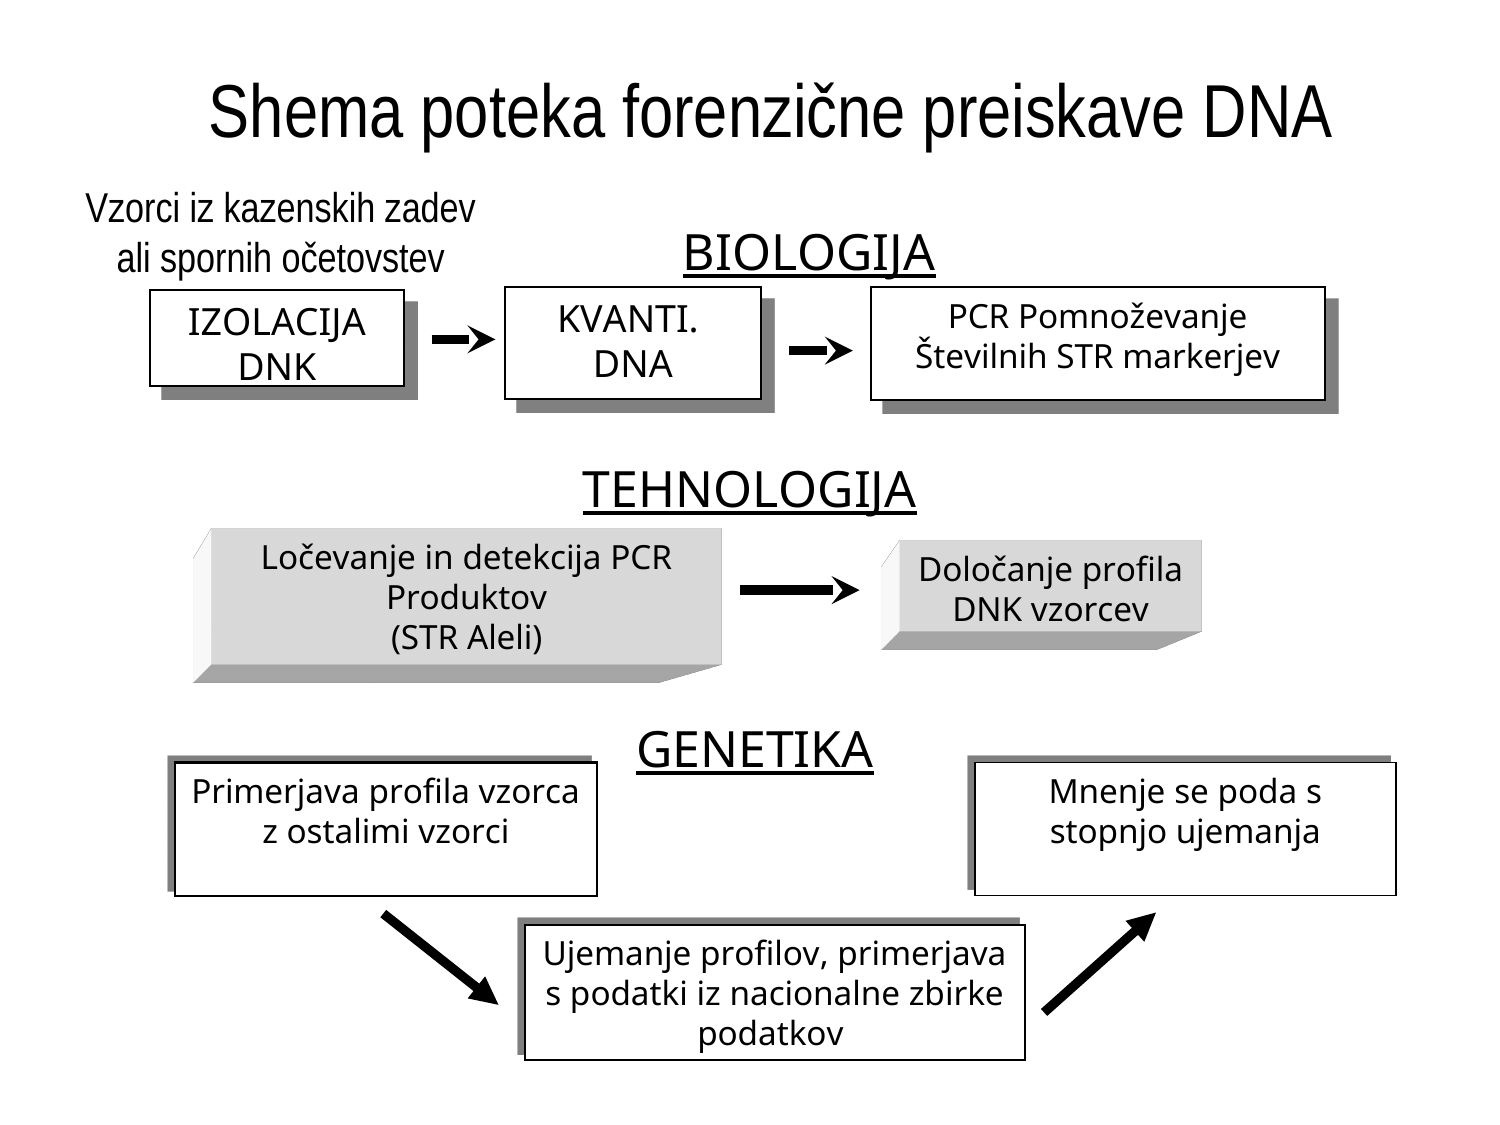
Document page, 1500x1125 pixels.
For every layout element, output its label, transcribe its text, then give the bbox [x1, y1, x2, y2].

text_box TEHNOLOGIJA [512, 450, 988, 513]
text_box Ujemanje profilov, primerjava s podatki iz nacionalne zbirke podatkov [524, 924, 1026, 1060]
text_box IZOLACIJA DNK [150, 289, 404, 387]
text_box Primerjava profila vzorca z ostalimi vzorci [174, 762, 597, 897]
text_box BIOLOGIJA [637, 212, 982, 288]
text_box GENETIKA [605, 710, 906, 771]
text_box PCR Pomnoževanje Številnih STR markerjev [871, 287, 1325, 400]
text_box Mnenje se poda s stopnjo ujemanja [974, 762, 1397, 896]
text_box KVANTI. DNA [504, 287, 762, 400]
text_box Vzorci iz kazenskih zadev ali spornih očetovstev [64, 172, 497, 308]
text_box Shema poteka forenzične preiskave DNA [123, 54, 1437, 161]
